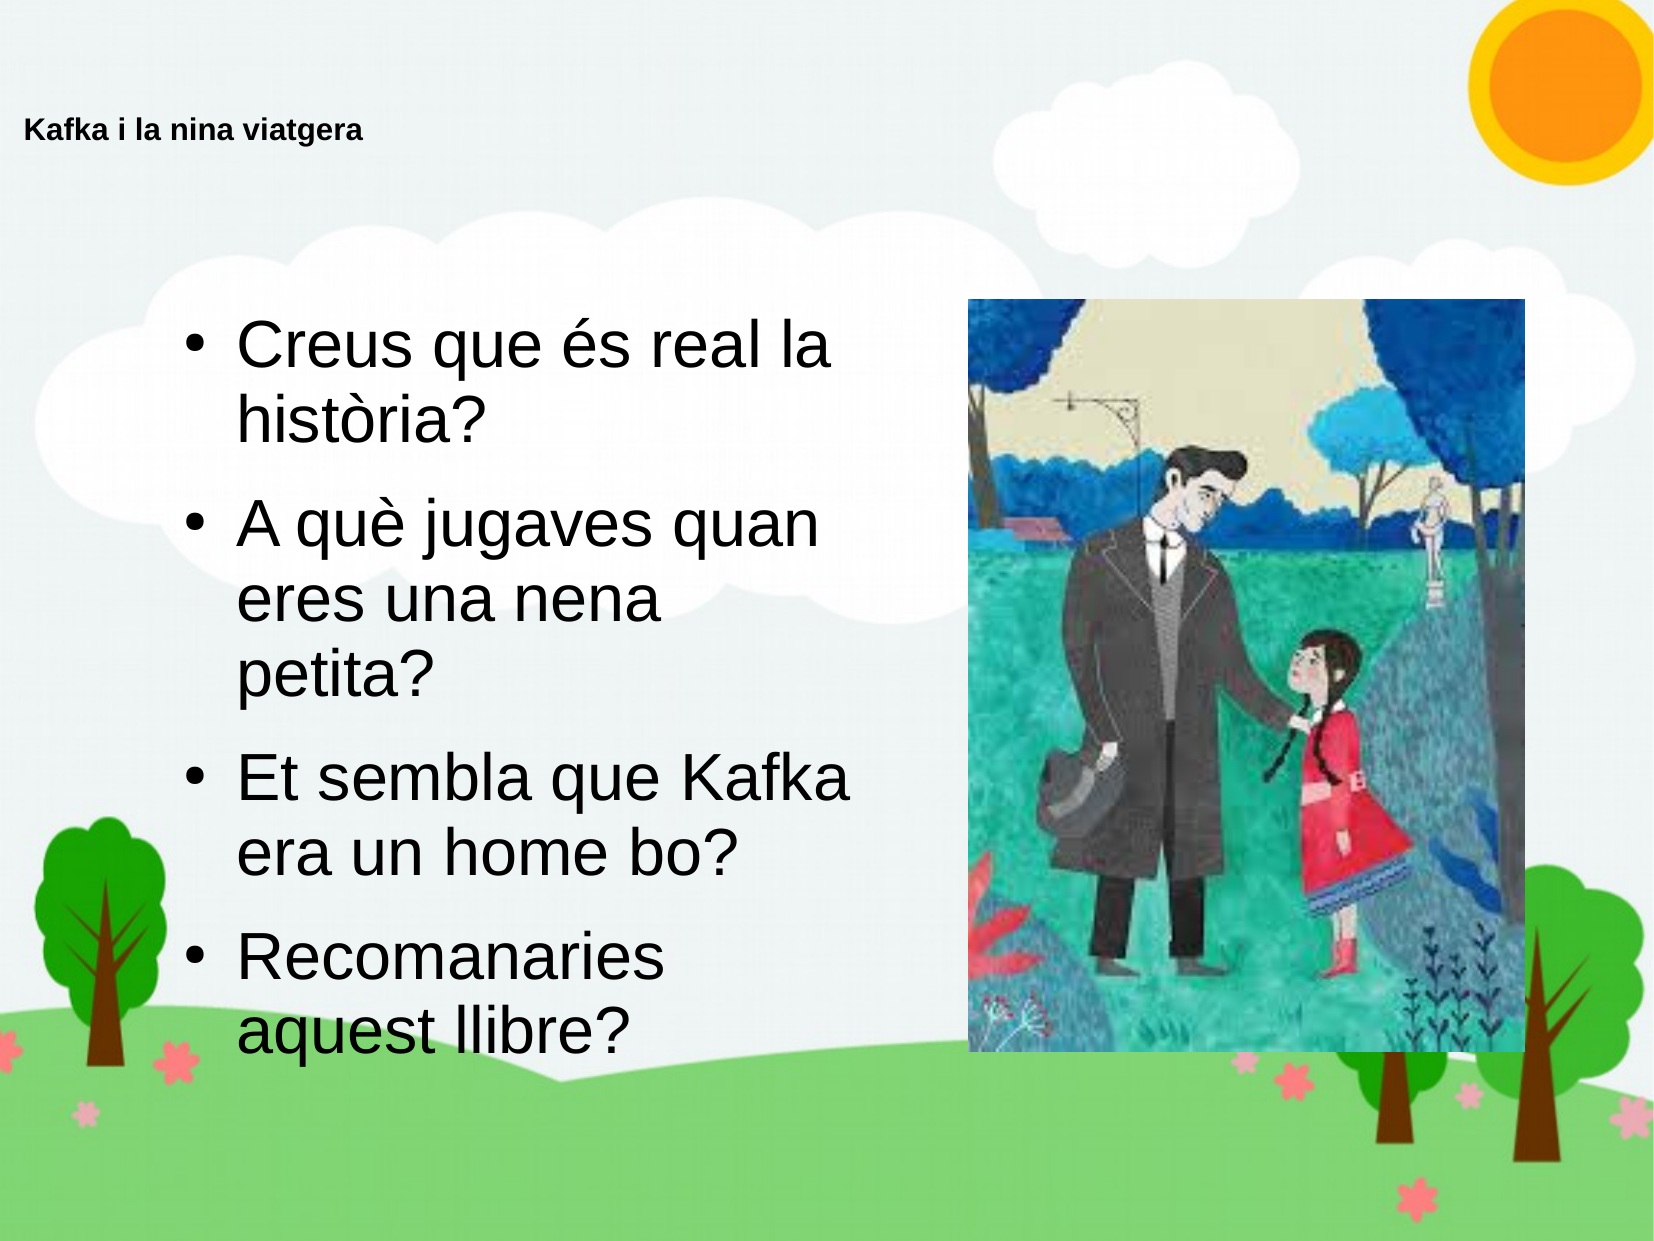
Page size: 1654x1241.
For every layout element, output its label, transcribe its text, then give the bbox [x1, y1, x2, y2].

title Kafka i la nina viatgera [23, 82, 1489, 178]
list Creus que és real la història? A què jugaves quan eres una nena petita? Et sembla que Kafka era un home bo? Recomanaries aquest llibre? [165, 307, 863, 1204]
picture [0, 0, 1654, 1241]
